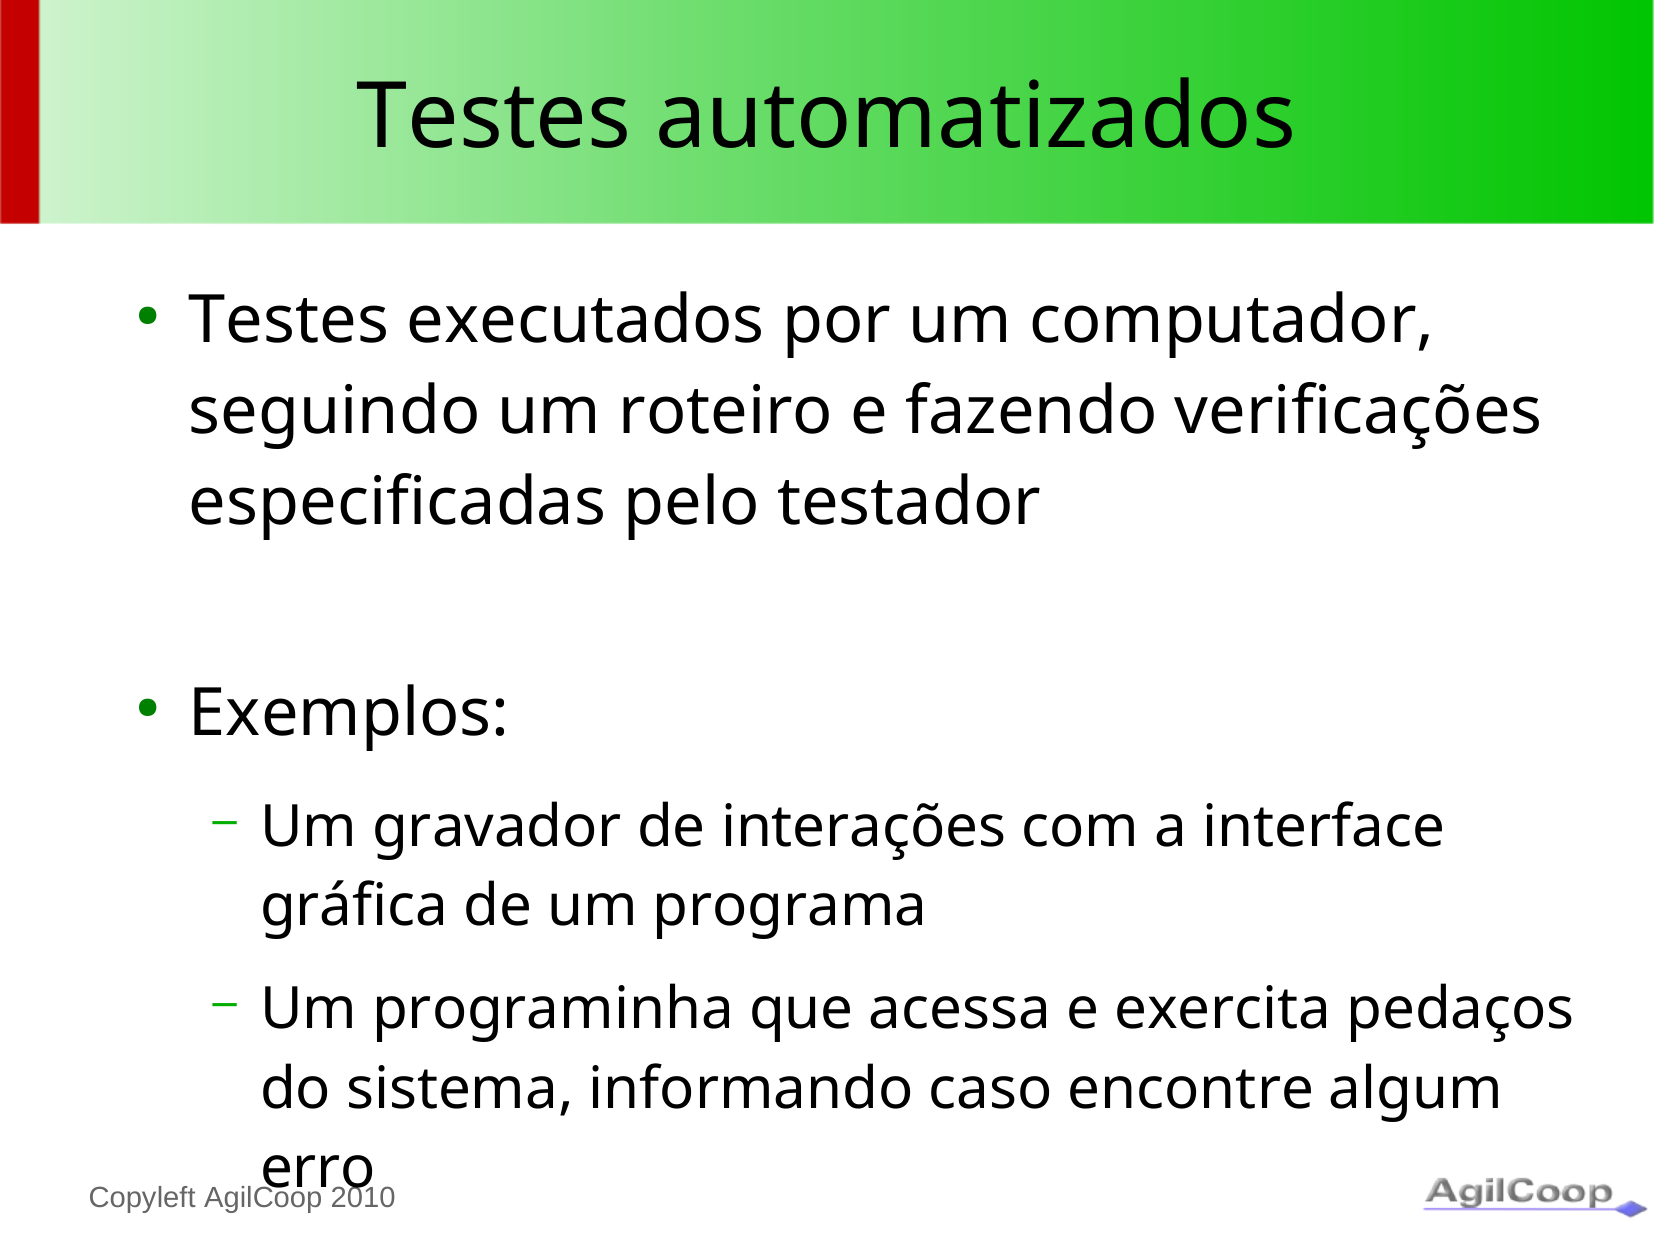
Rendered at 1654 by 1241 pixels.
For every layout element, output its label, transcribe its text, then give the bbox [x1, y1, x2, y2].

title Testes automatizados [82, 8, 1571, 216]
list Testes executados por um computador, seguindo um roteiro e fazendo verificações especificadas pelo testador Exemplos: Um gravador de interações com a interface gráfica de um programa Um programinha que acessa e exercita pedaços do sistema, informando caso encontre algum erro [118, 271, 1607, 1108]
picture [0, 0, 1654, 1241]
